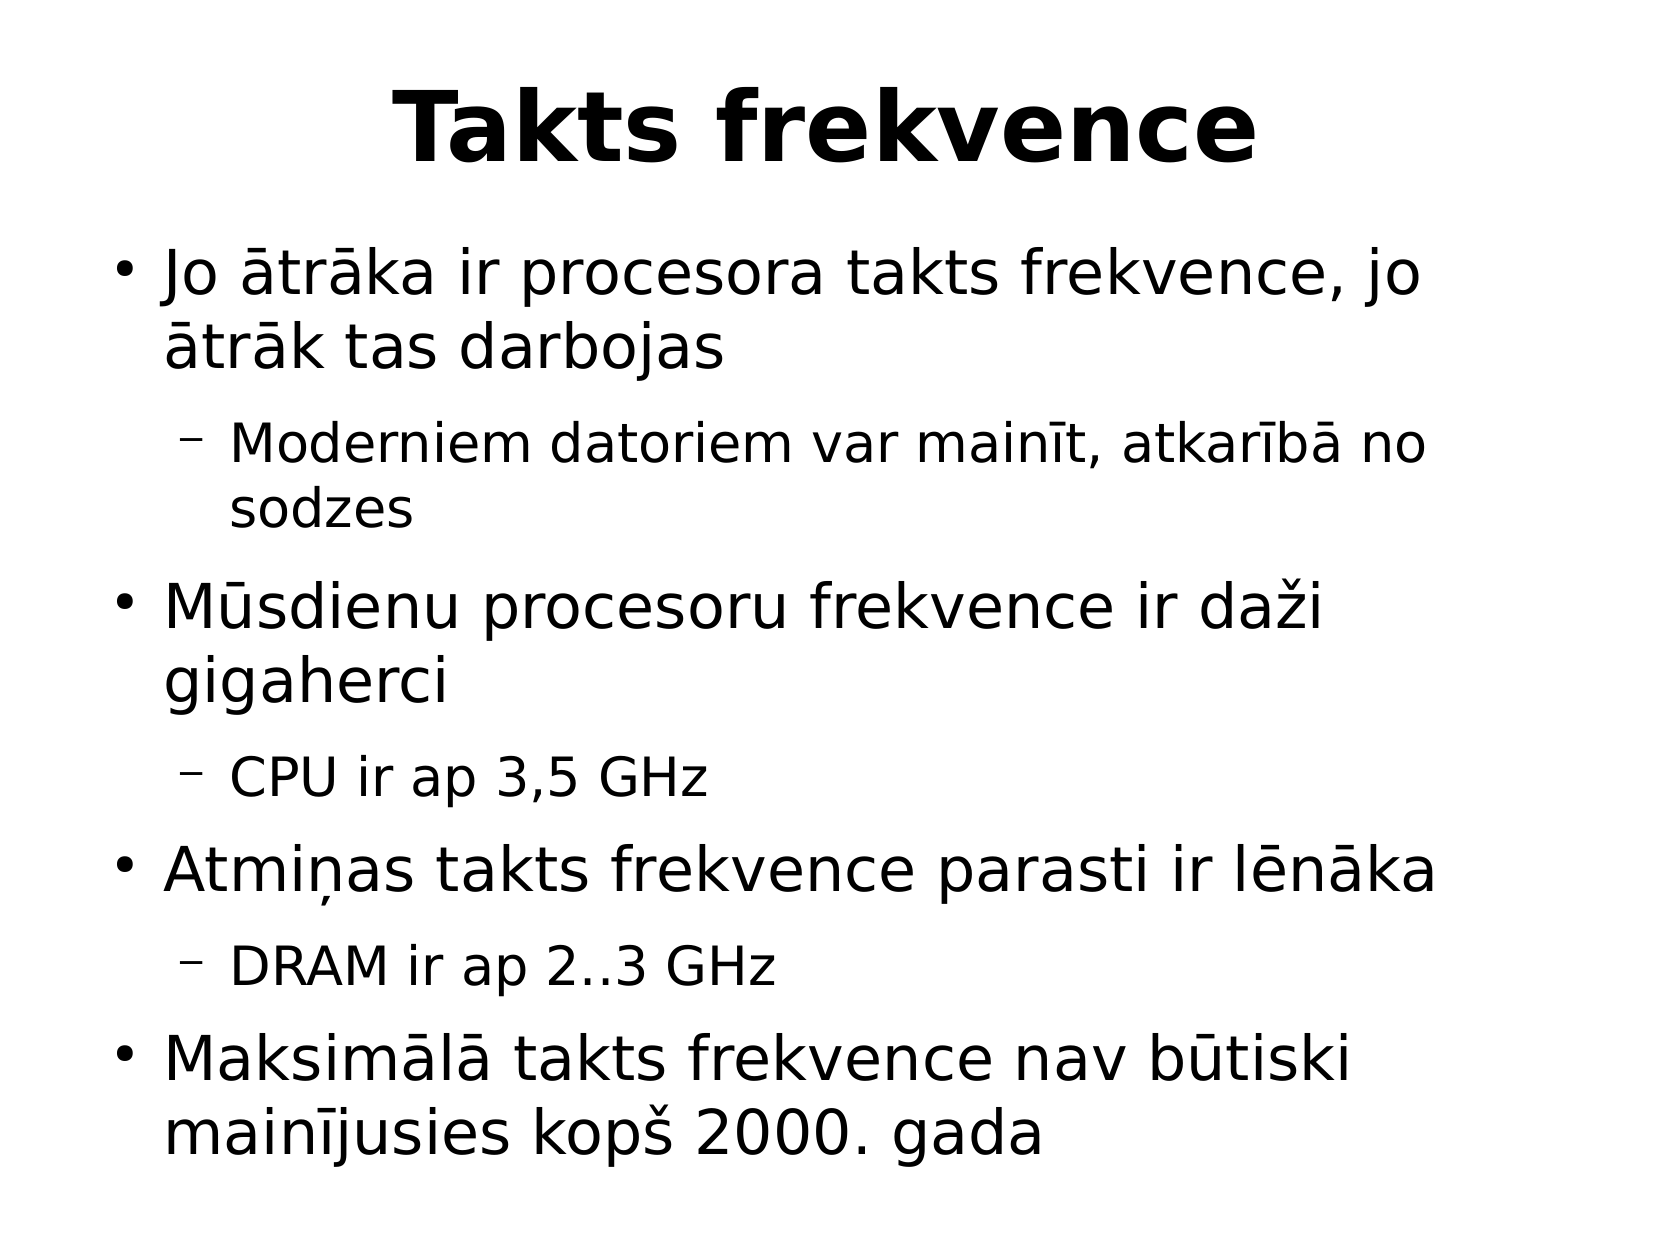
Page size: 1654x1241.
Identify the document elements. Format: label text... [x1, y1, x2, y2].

list Jo ātrāka ir procesora takts frekvence, jo ātrāk tas darbojas Moderniem datoriem var mainīt, atkarībā no sodzes Mūsdienu procesoru frekvence ir daži gigaherci CPU ir ap 3,5 GHz Atmiņas takts frekvence parasti ir lēnāka DRAM ir ap 2..3 GHz Maksimālā takts frekvence nav būtiski mainījusies kopš 2000. gada [82, 225, 1538, 1186]
title Takts frekvence [82, 49, 1571, 196]
